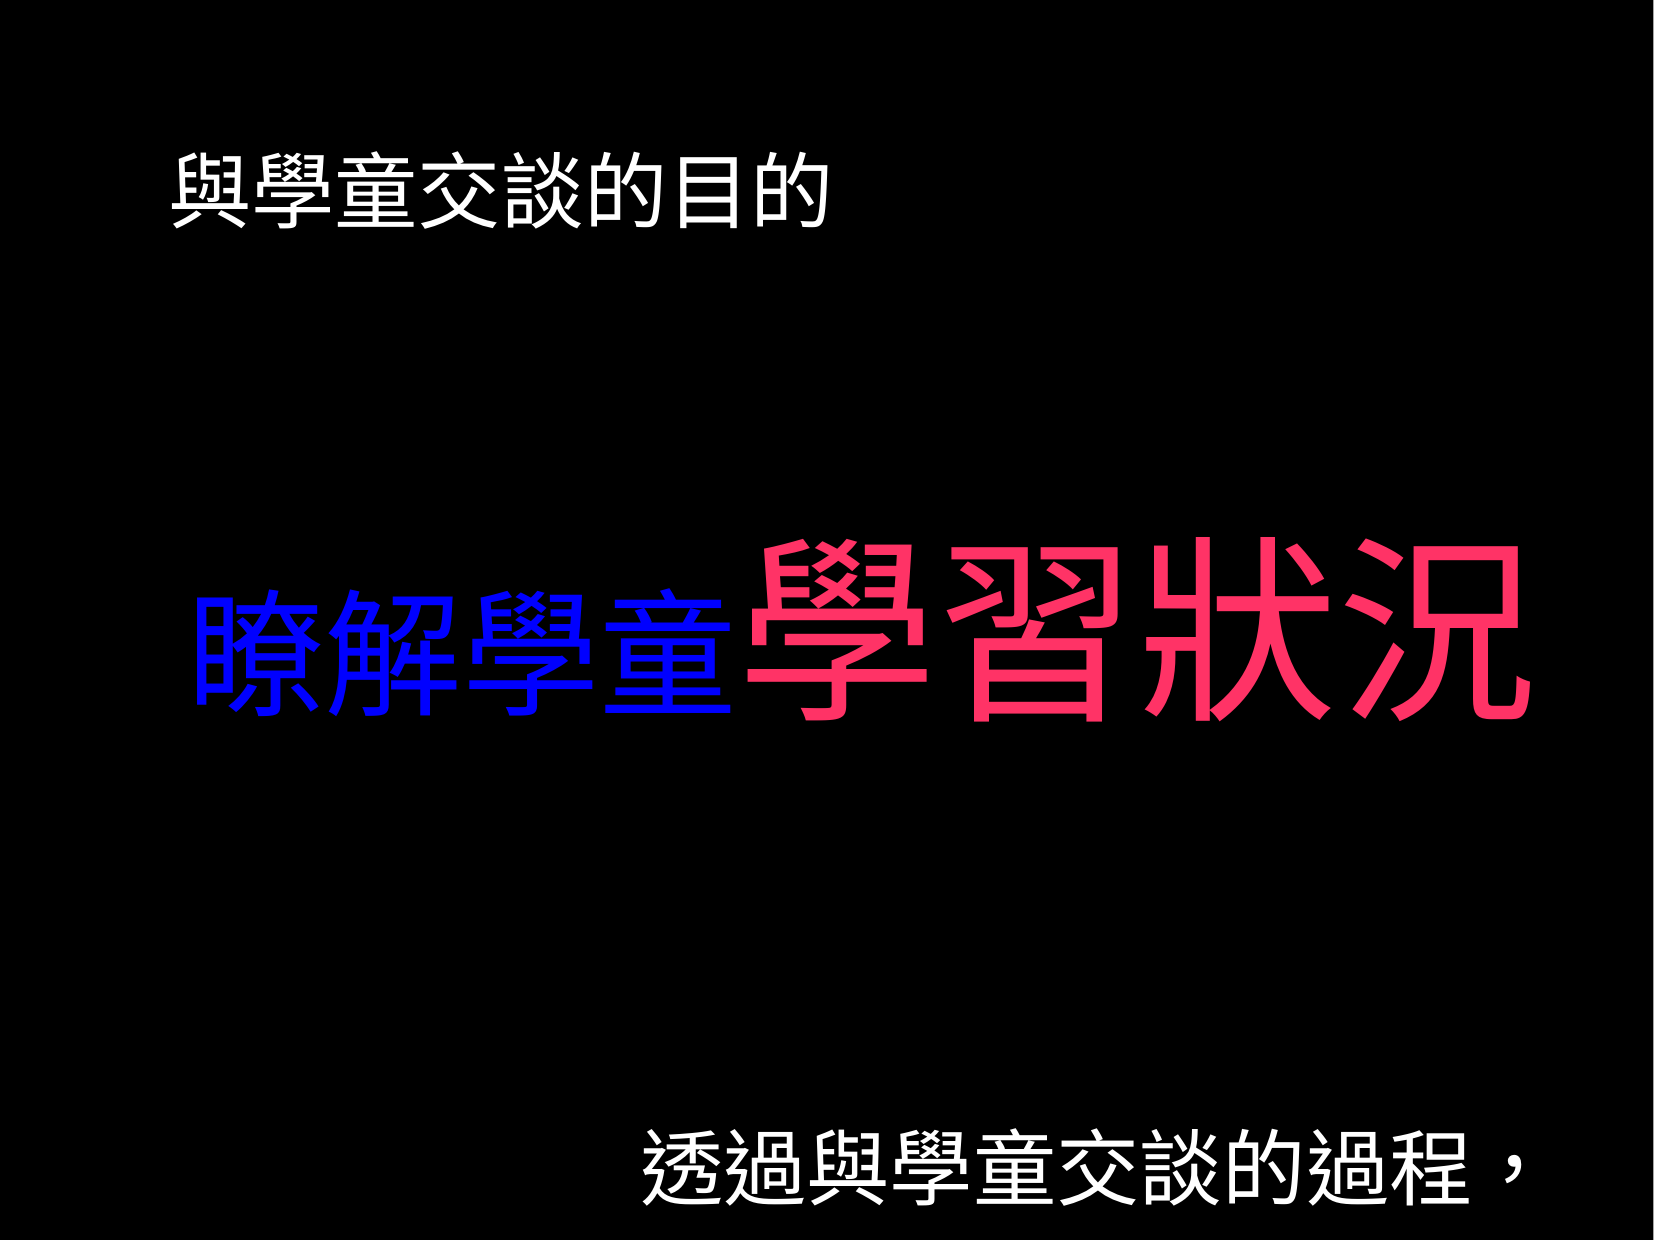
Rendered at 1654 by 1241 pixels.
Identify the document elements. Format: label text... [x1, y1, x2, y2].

text_box 與學童交談的目的 瞭解學童學習狀況 透過與學童交談的過程， 瞭解學童是否真的理解 上課所學內容。 [153, 118, 1571, 1083]
